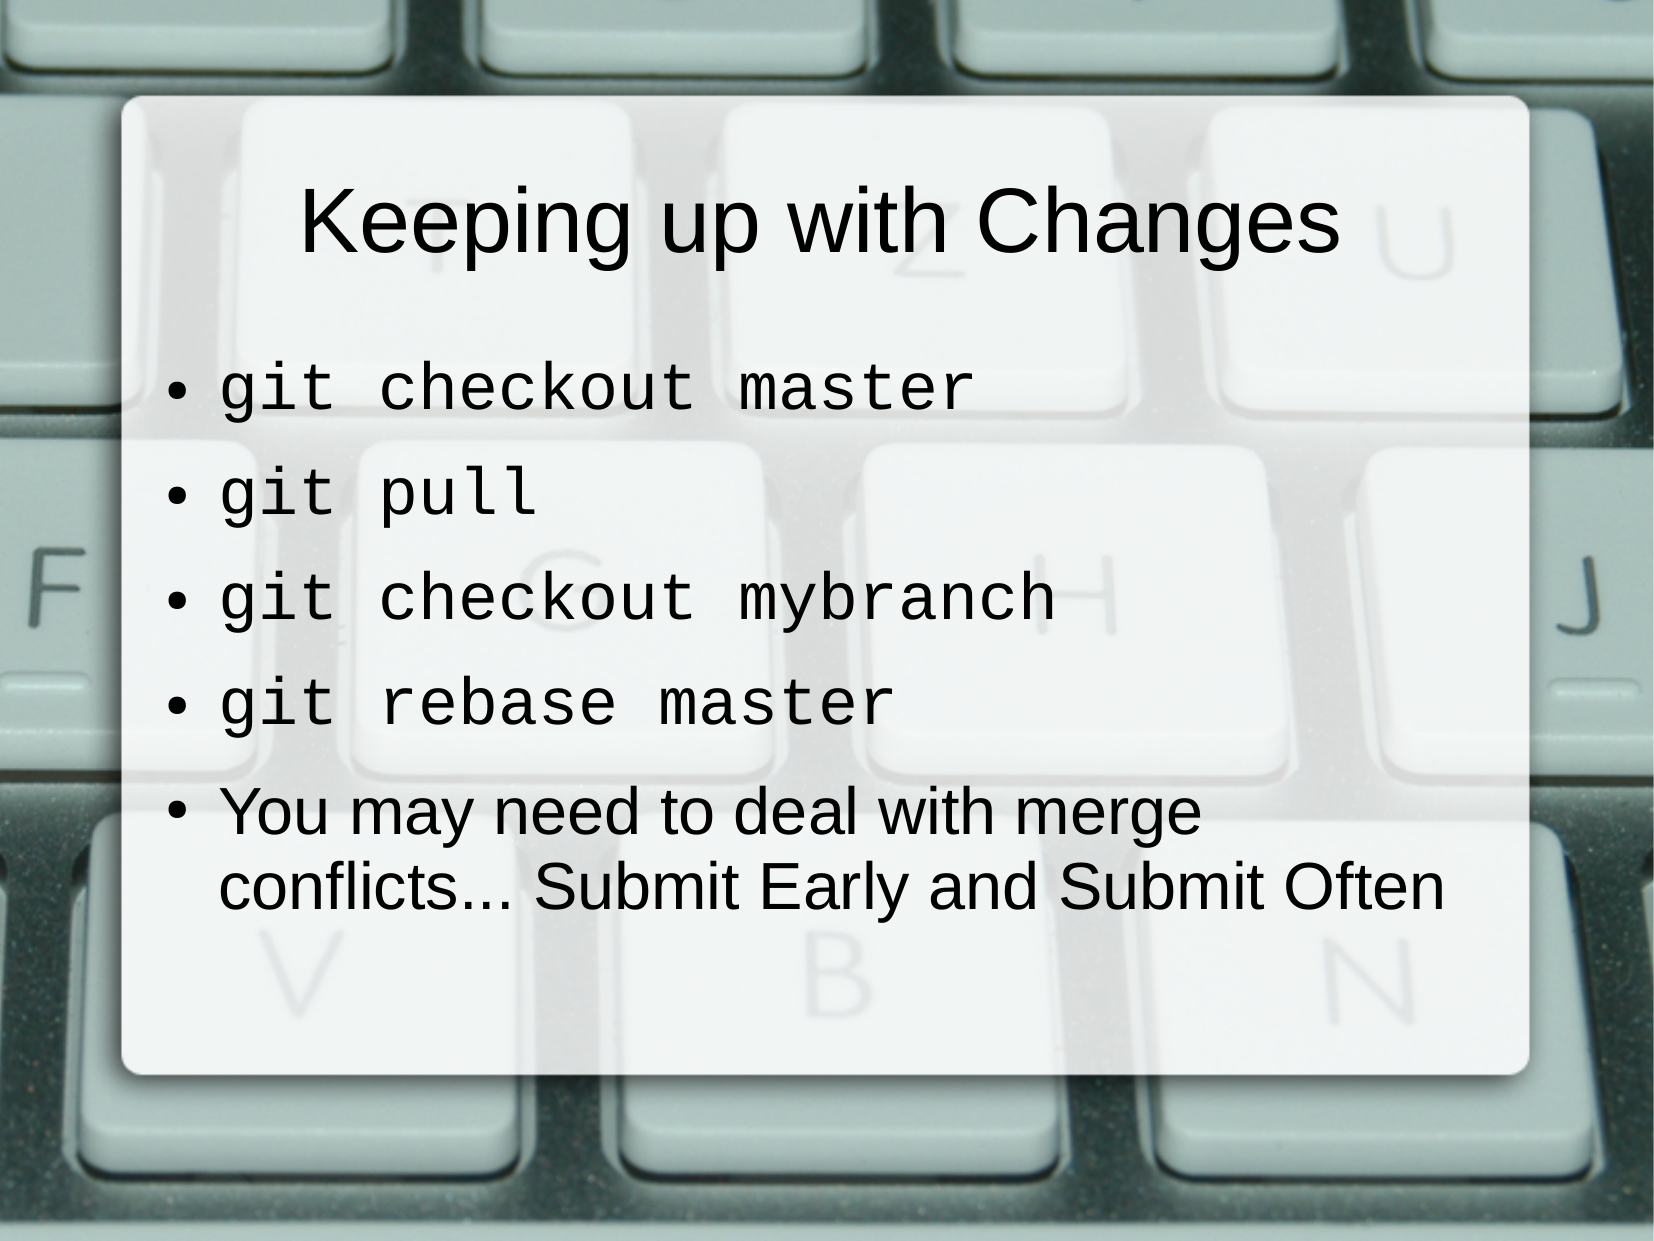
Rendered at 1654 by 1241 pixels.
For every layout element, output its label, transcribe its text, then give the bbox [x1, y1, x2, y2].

picture [0, 0, 1654, 1241]
list git checkout master git pull git checkout mybranch git rebase master You may need to deal with merge conflicts... Submit Early and Submit Often [147, 354, 1506, 1173]
title Keeping up with Changes [135, 117, 1506, 325]
